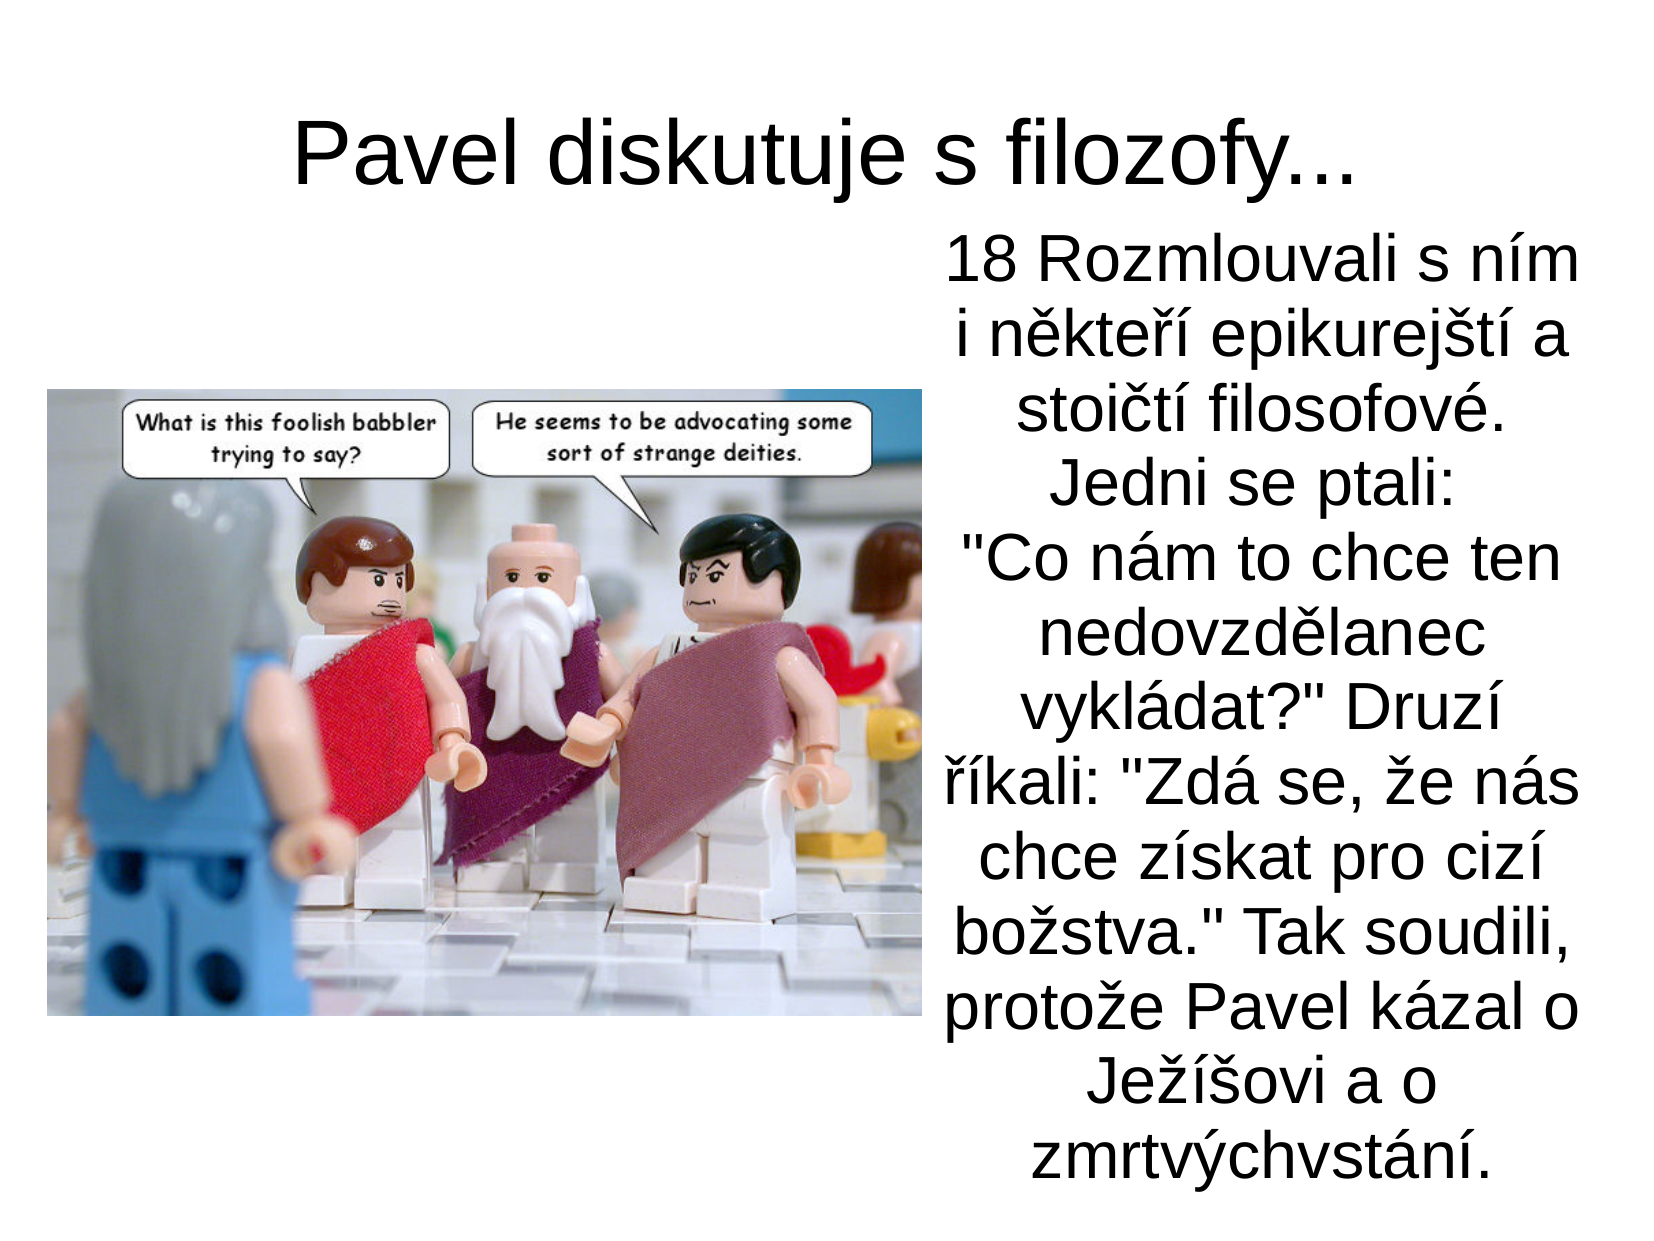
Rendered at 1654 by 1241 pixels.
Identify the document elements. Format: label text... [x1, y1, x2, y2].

title Pavel diskutuje s filozofy... [82, 49, 1571, 257]
picture [47, 389, 922, 1016]
subtitle 18 Rozmlouvali s ním i někteří epikurejští a stoičtí filosofové. Jedni se ptali: "Co nám to chce ten nedovzdělanec vykládat?" Druzí říkali: "Zdá se, že nás chce získat pro cizí božstva." Tak soudili, protože Pavel kázal o Ježíšovi a o zmrtvýchvstání. [942, 220, 1583, 1193]
